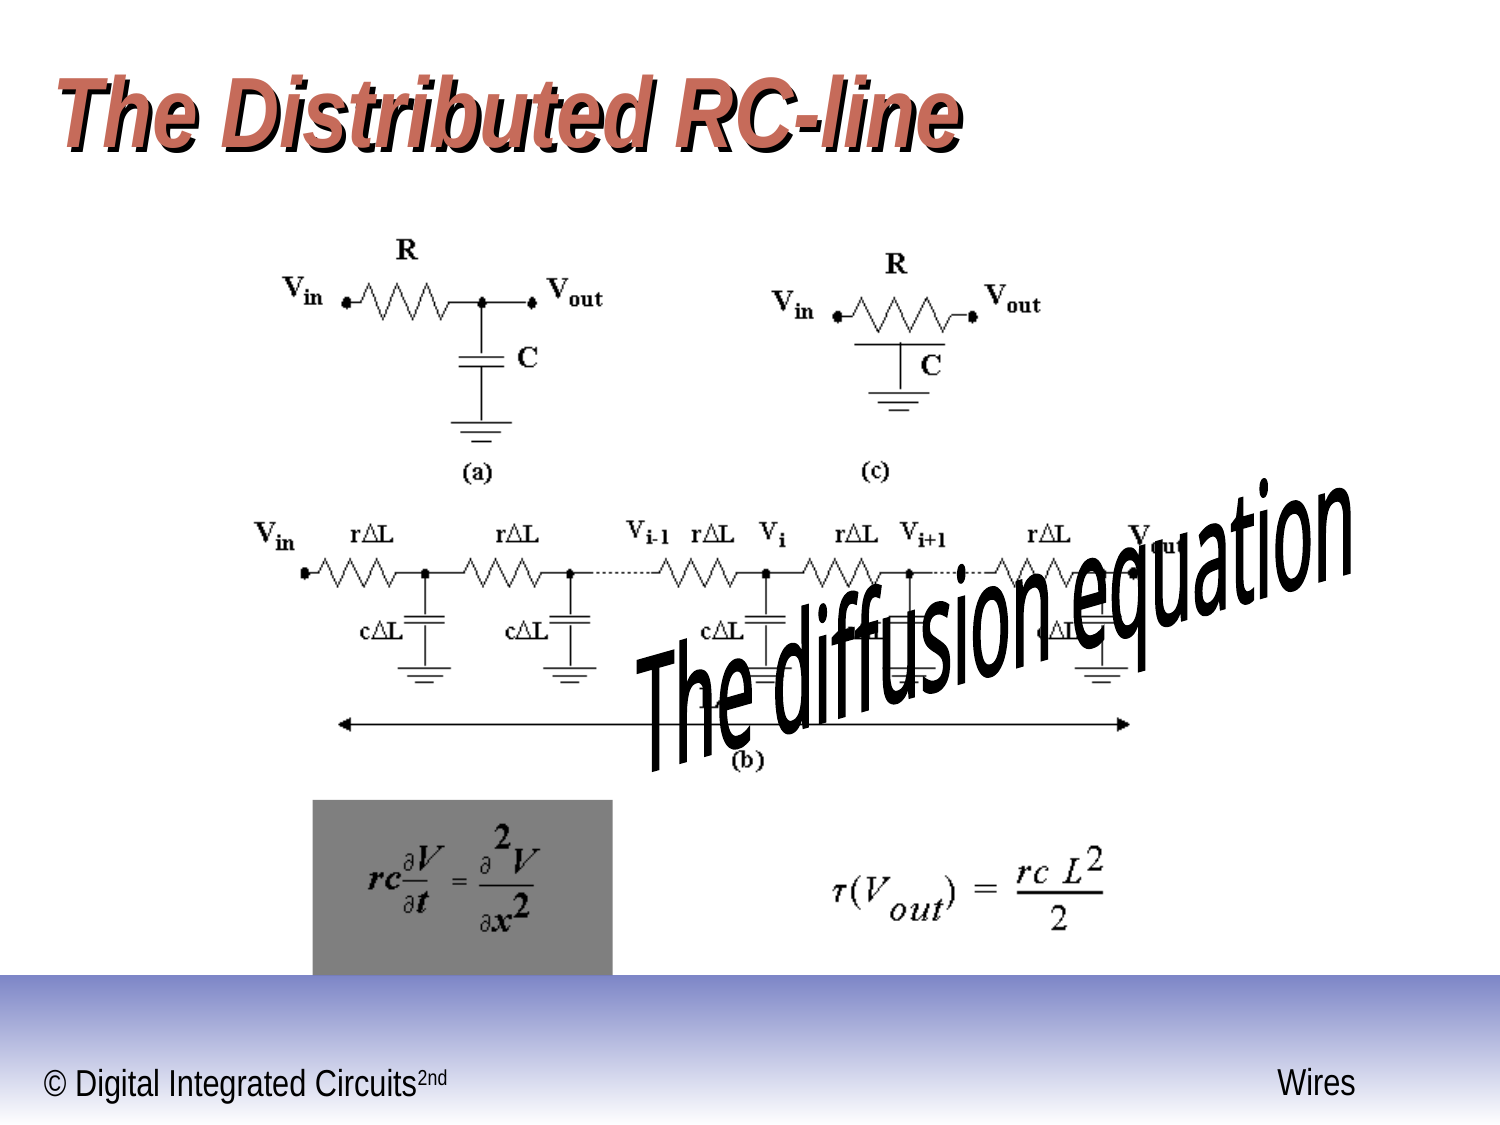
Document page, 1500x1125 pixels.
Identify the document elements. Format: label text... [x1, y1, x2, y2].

text_box The diffusion equation [1260, 510, 1267, 599]
text_box The diffusion equation [832, 591, 858, 719]
text_box The diffusion equation [1074, 558, 1106, 649]
title The Distributed RC-line [37, 37, 1463, 175]
text_box The diffusion equation [1195, 523, 1225, 616]
text_box The diffusion equation [637, 650, 674, 772]
text_box The diffusion equation [775, 604, 809, 734]
text_box The diffusion equation [720, 659, 752, 749]
text_box The diffusion equation [1231, 497, 1254, 605]
text_box The diffusion equation [1155, 533, 1187, 627]
text_box The diffusion equation [923, 601, 950, 694]
text_box The diffusion equation [1319, 488, 1350, 582]
text_box The diffusion equation [958, 596, 965, 685]
text_box The diffusion equation [1112, 545, 1145, 672]
text_box The diffusion equation [883, 610, 915, 704]
text_box The diffusion equation [680, 639, 711, 764]
picture [200, 200, 1259, 963]
text_box The diffusion equation [1016, 574, 1048, 668]
text_box The diffusion equation [973, 586, 1008, 678]
text_box The diffusion equation [1276, 500, 1310, 592]
text_box [312, 799, 613, 976]
text_box The diffusion equation [819, 635, 826, 724]
text_box The diffusion equation [855, 584, 881, 712]
